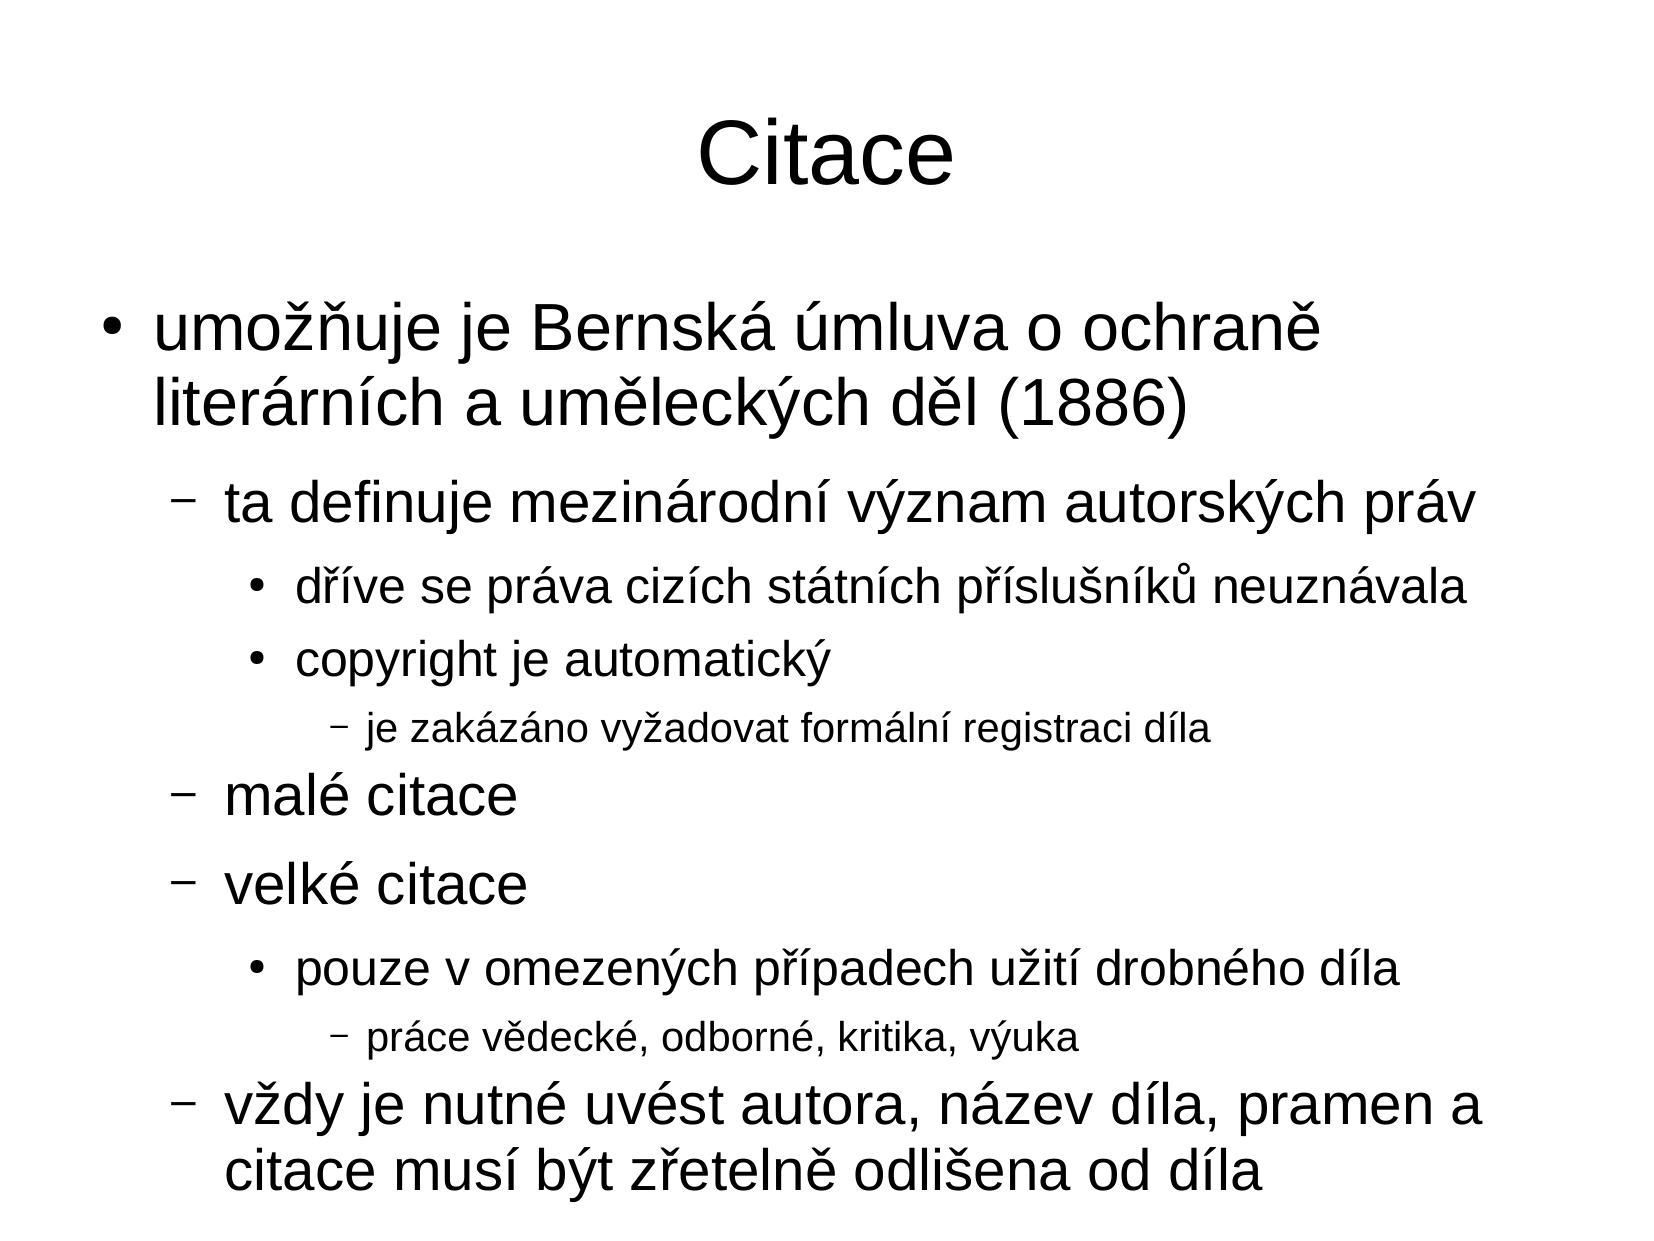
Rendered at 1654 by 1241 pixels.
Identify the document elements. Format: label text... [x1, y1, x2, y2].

list umožňuje je Bernská úmluva o ochraně literárních a uměleckých děl (1886) ta definuje mezinárodní význam autorských práv dříve se práva cizích státních příslušníků neuznávala copyright je automatický je zakázáno vyžadovat formální registraci díla malé citace velké citace pouze v omezených případech užití drobného díla práce vědecké, odborné, kritika, výuka vždy je nutné uvést autora, název díla, pramen a citace musí být zřetelně odlišena od díla [82, 290, 1538, 1205]
title Citace [82, 49, 1571, 257]
